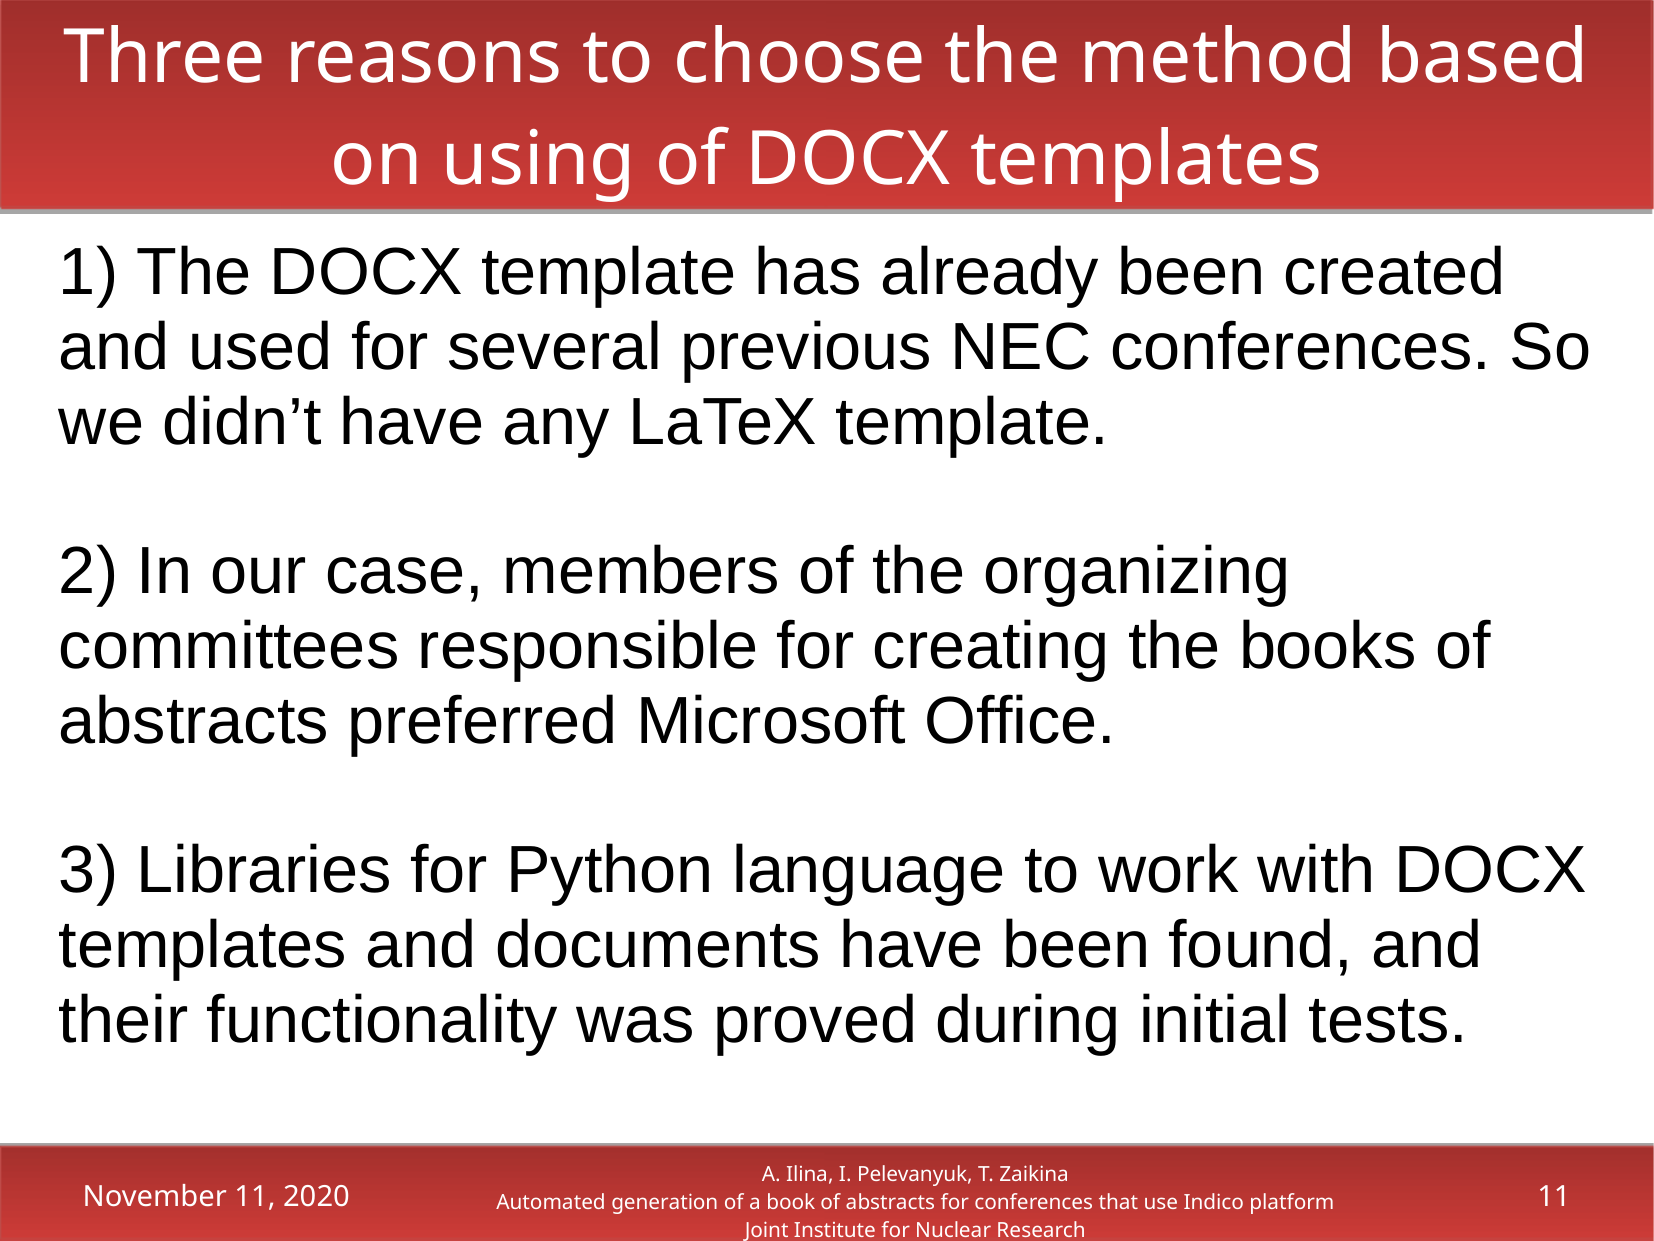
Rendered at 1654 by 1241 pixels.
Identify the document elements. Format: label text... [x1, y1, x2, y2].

title Three reasons to choose the method based on using of DOCX templates [59, 17, 1595, 192]
picture [0, 1143, 1654, 1241]
subtitle The DOCX template has already been created and used for several previous NEC conferences. So we didn’t have any LaTeX template. ​ In our case, members of the organizing committees responsible for creating the books of abstracts preferred Microsoft Office. ​ Libraries for Python language to work with DOCX templates and documents have been found, and their functionality was proved during initial tests. [59, 234, 1595, 1057]
picture [0, 0, 1654, 214]
text_box A. Ilina, I. Pelevanyuk, T. Zaikina Automated generation of a book of abstracts for conferences that use Indico platform Joint Institute for Nuclear Research [354, 1151, 1477, 1240]
